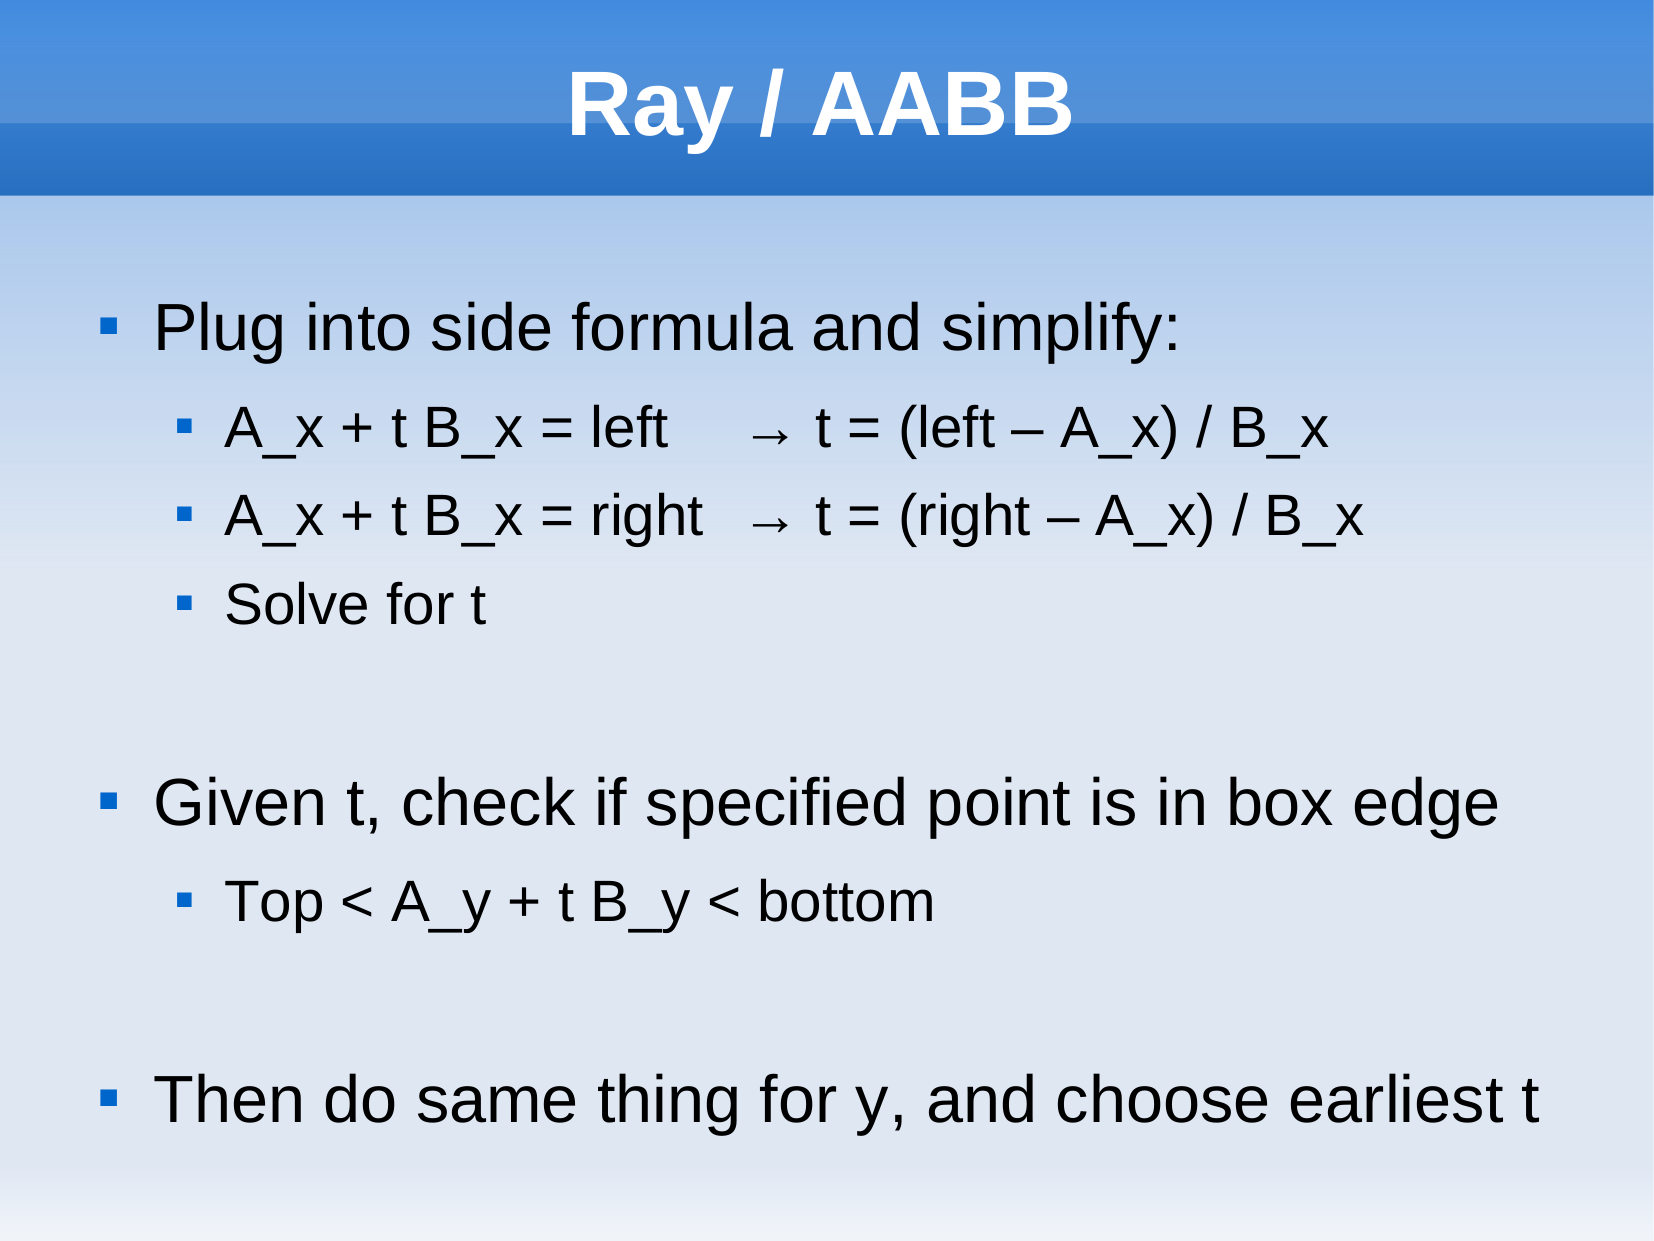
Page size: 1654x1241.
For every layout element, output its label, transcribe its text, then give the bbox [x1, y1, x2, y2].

list Plug into side formula and simplify: A_x + t B_x = left → t = (left – A_x) / B_x A_x + t B_x = right → t = (right – A_x) / B_x Solve for t Given t, check if specified point is in box edge Top < A_y + t B_y < bottom Then do same thing for y, and choose earliest t [82, 290, 1571, 1138]
picture [0, 0, 1654, 1241]
title Ray / AABB [76, 0, 1565, 208]
